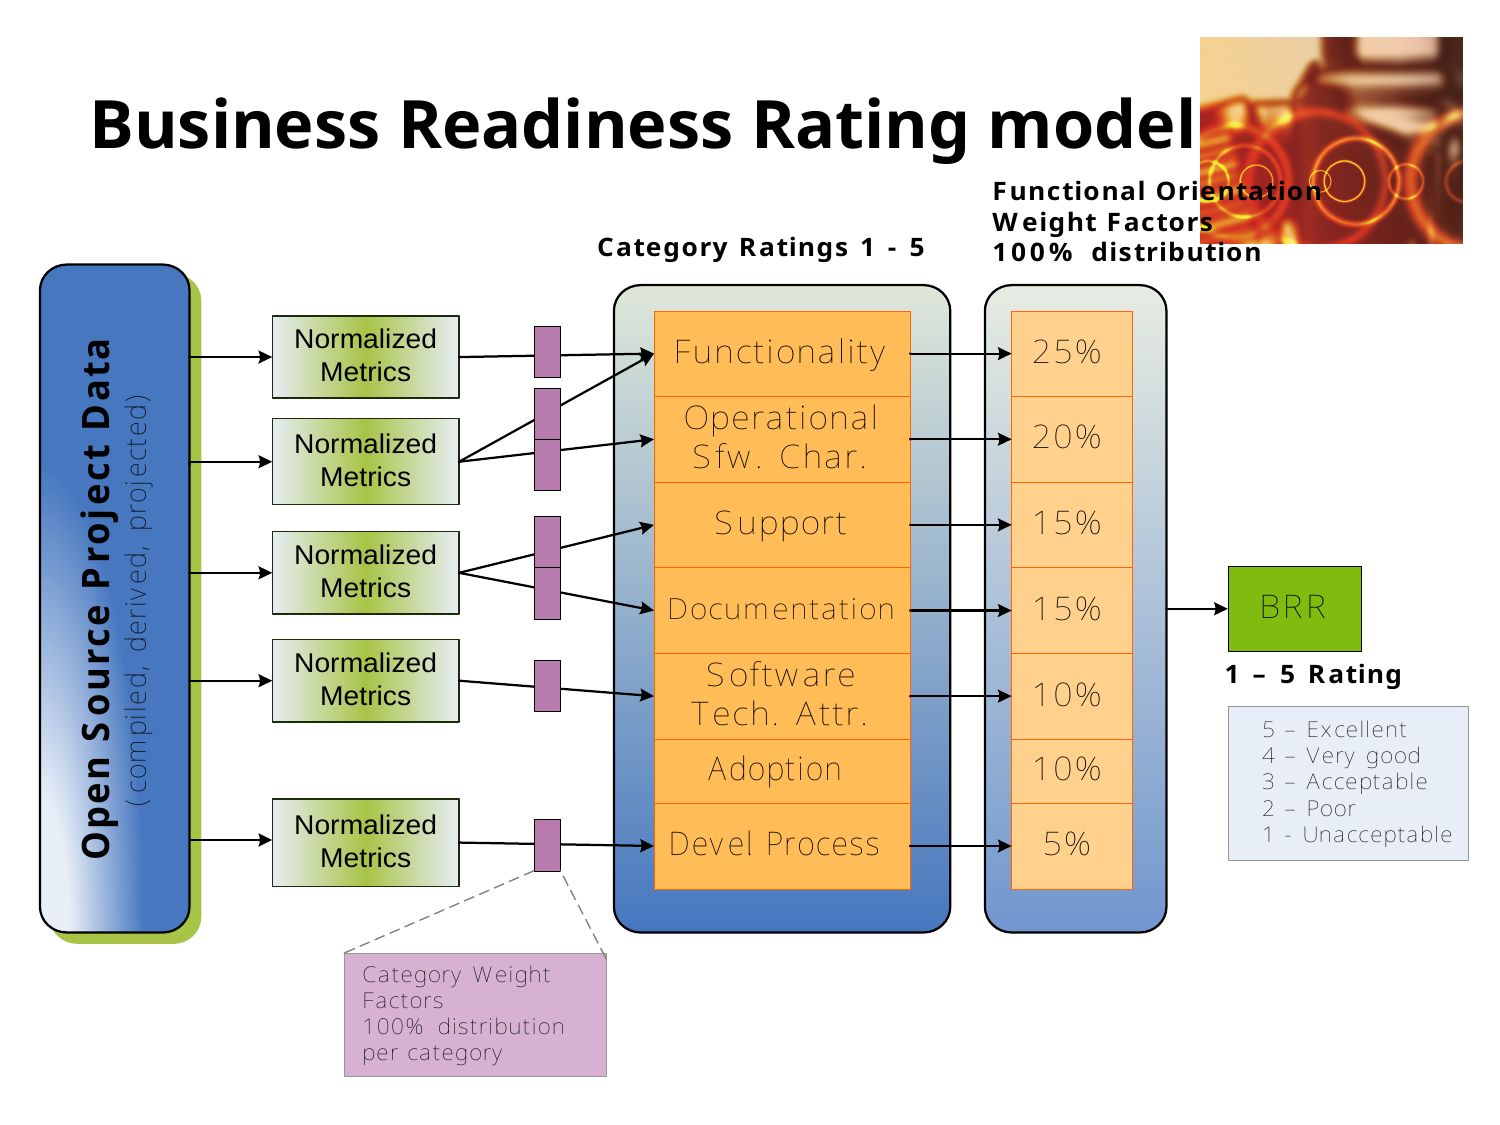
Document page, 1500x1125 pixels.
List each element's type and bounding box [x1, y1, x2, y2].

chart [0, 0, 1500, 1125]
